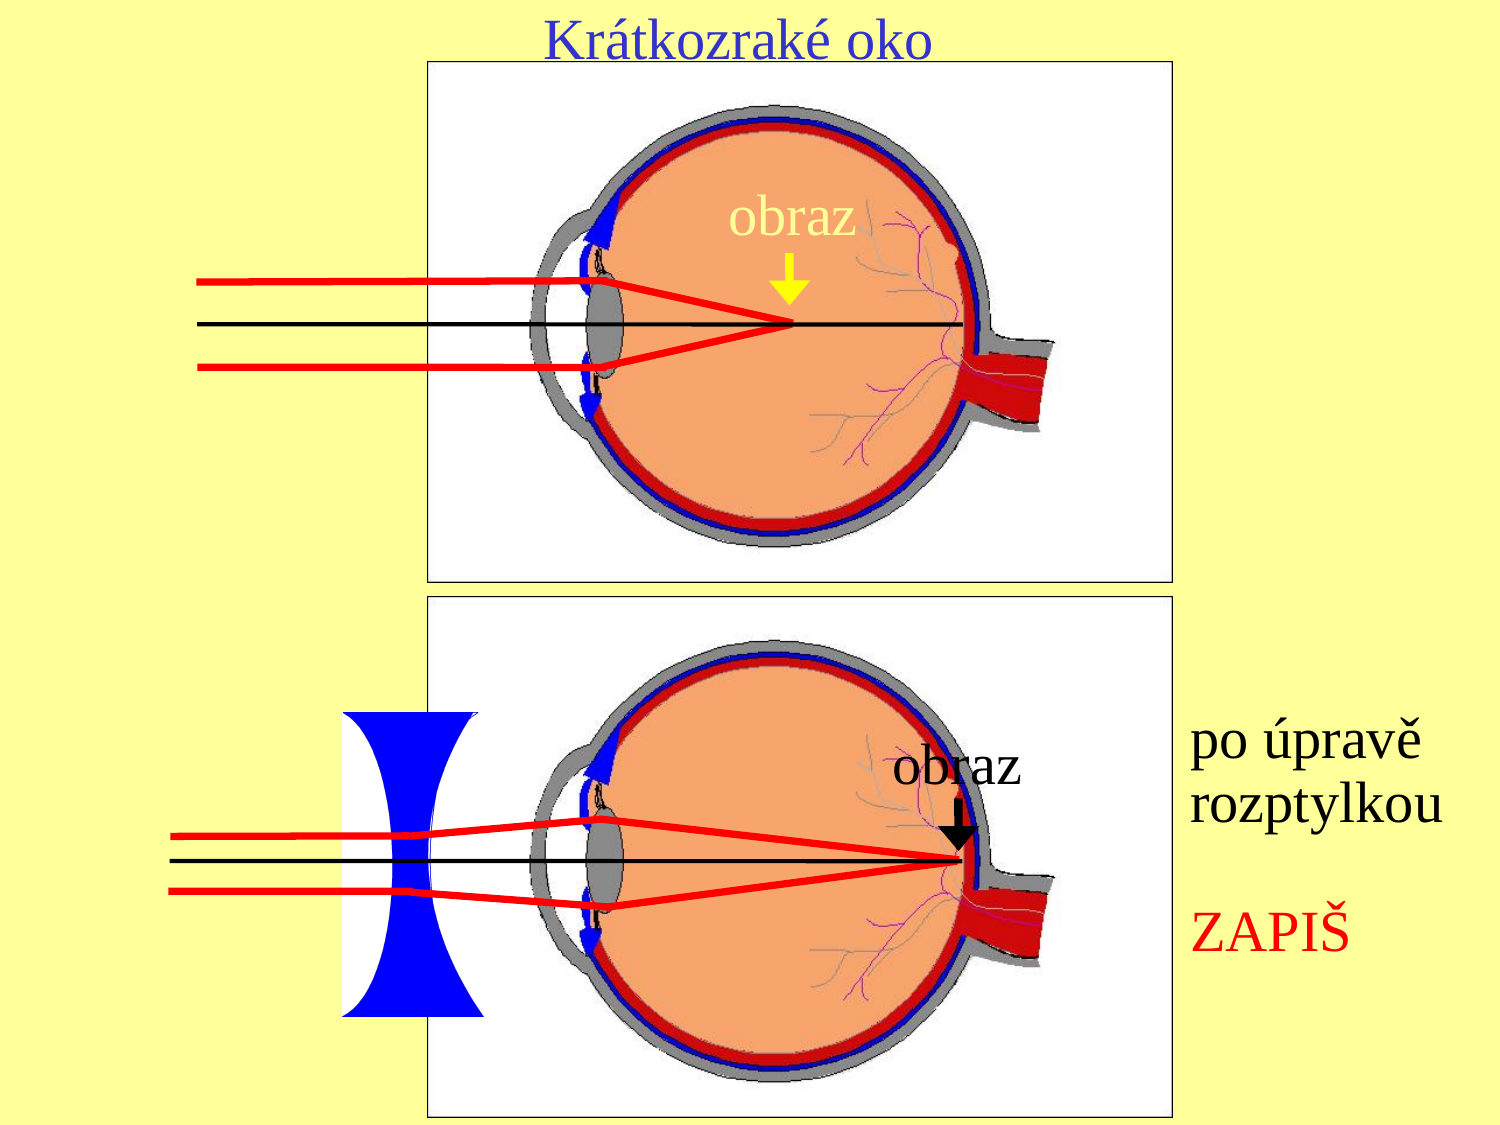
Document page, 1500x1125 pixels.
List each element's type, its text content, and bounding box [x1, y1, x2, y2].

picture [427, 285, 766, 322]
text_box obraz [713, 176, 873, 257]
text_box obraz [877, 724, 1038, 805]
picture [427, 61, 1173, 583]
text_box Krátkozraké oko [528, 0, 949, 81]
text_box po úpravě rozptylkou ZAPIŠ [1175, 698, 1500, 1037]
picture [342, 864, 900, 903]
picture [342, 596, 1173, 1118]
picture [427, 327, 758, 363]
picture [342, 823, 910, 859]
